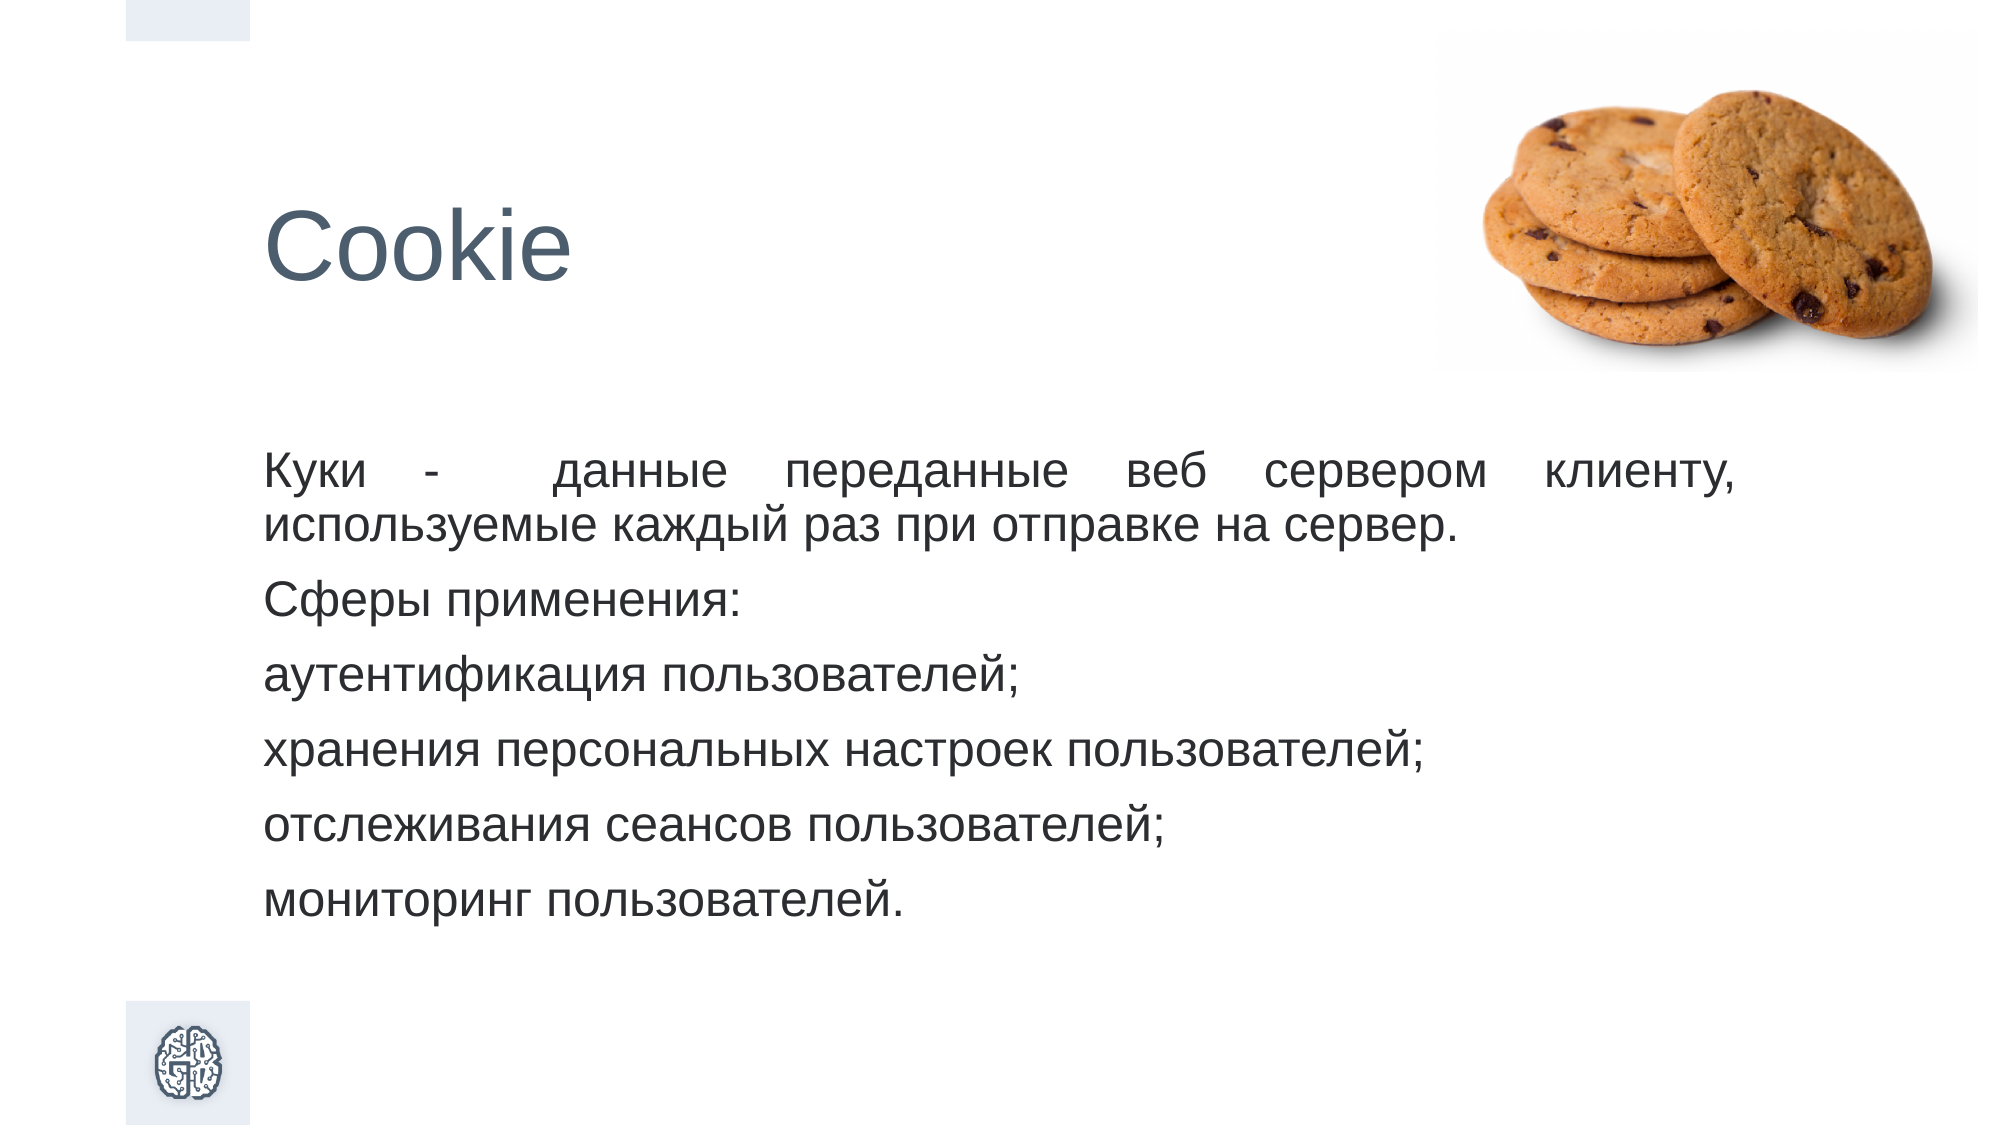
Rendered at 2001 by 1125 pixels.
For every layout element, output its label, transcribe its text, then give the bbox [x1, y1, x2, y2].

title Cookie [248, 124, 1433, 372]
picture [144, 1016, 232, 1110]
list Куки - данные переданные веб сервером клиенту, используемые каждый раз при отправке на сервер. Сферы применения: аутентификация пользователей; хранения персональных настроек пользователей; отслеживания сеансов пользователей; мониторинг пользователей. [248, 431, 1752, 941]
picture [1433, 27, 1978, 372]
